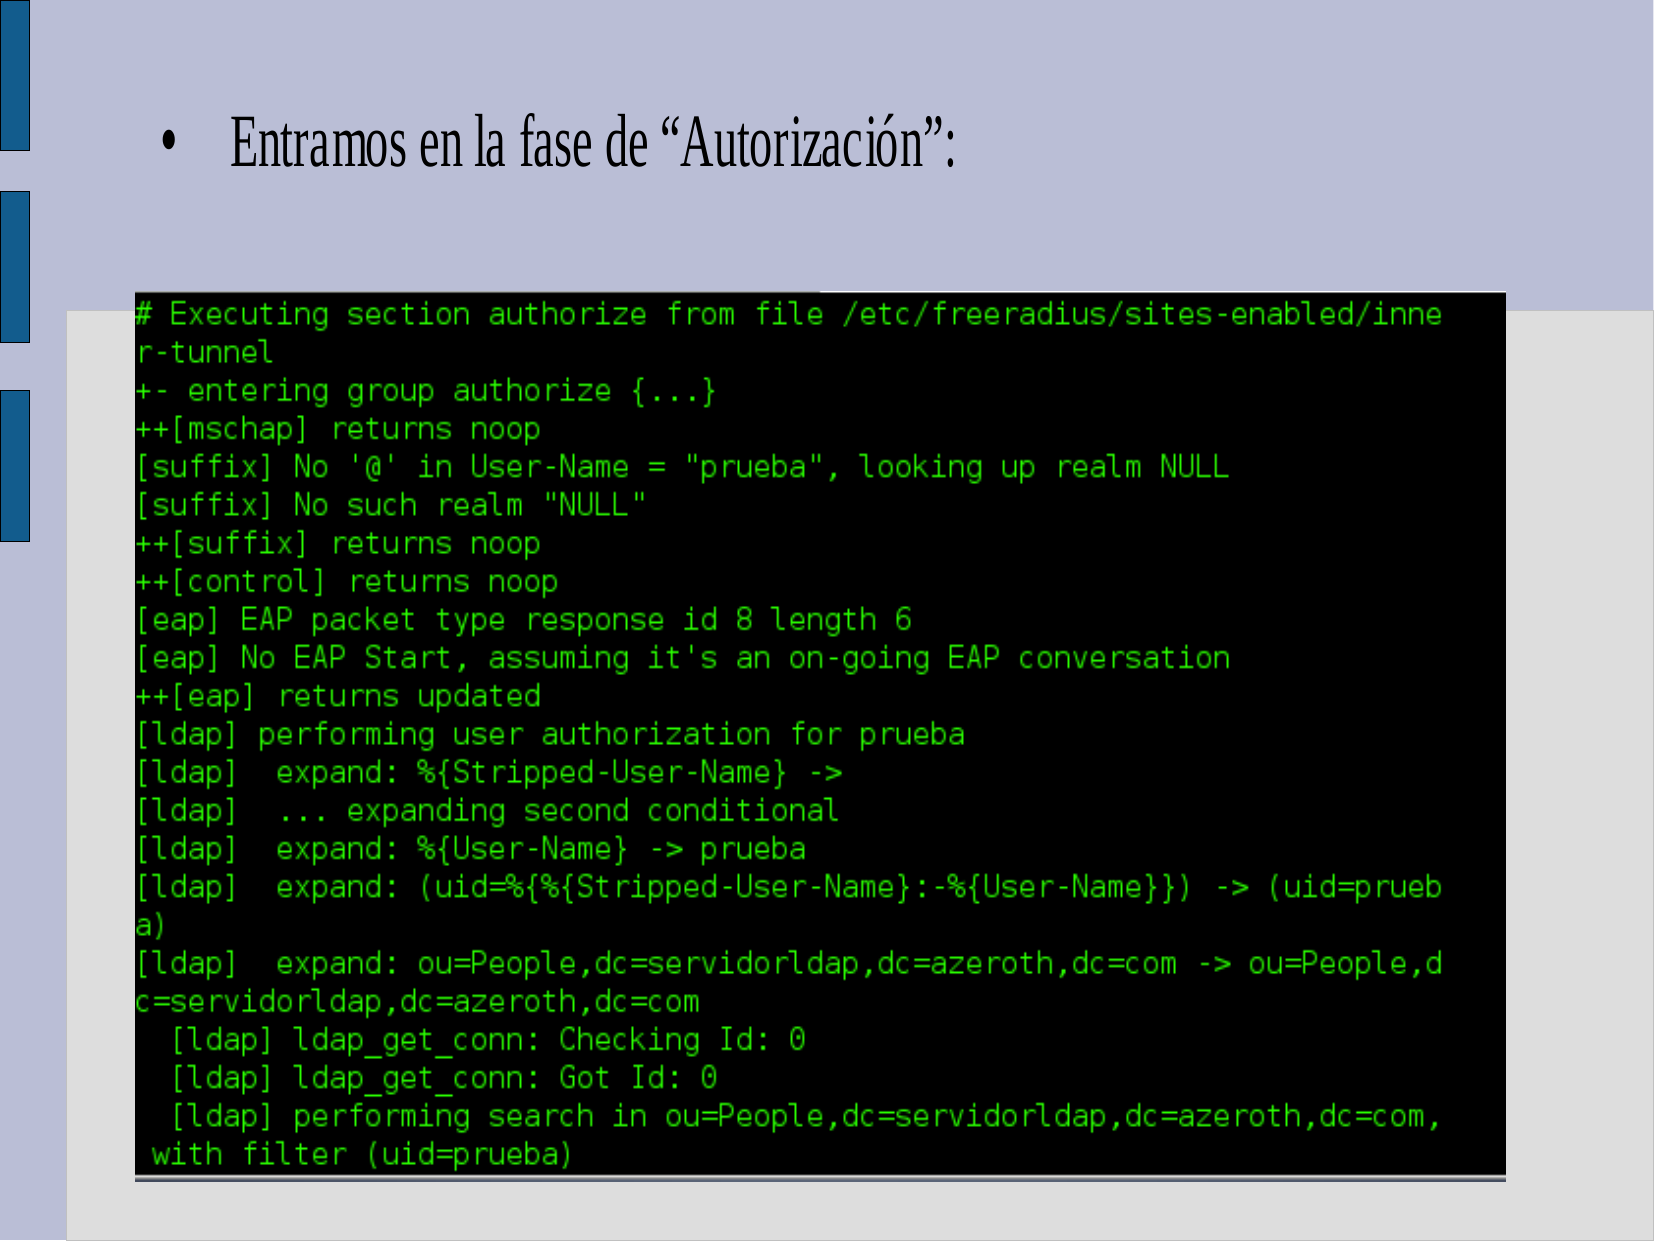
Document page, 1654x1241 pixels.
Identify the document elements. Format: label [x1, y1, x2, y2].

picture [135, 291, 1506, 1182]
chart [88, 88, 1654, 621]
